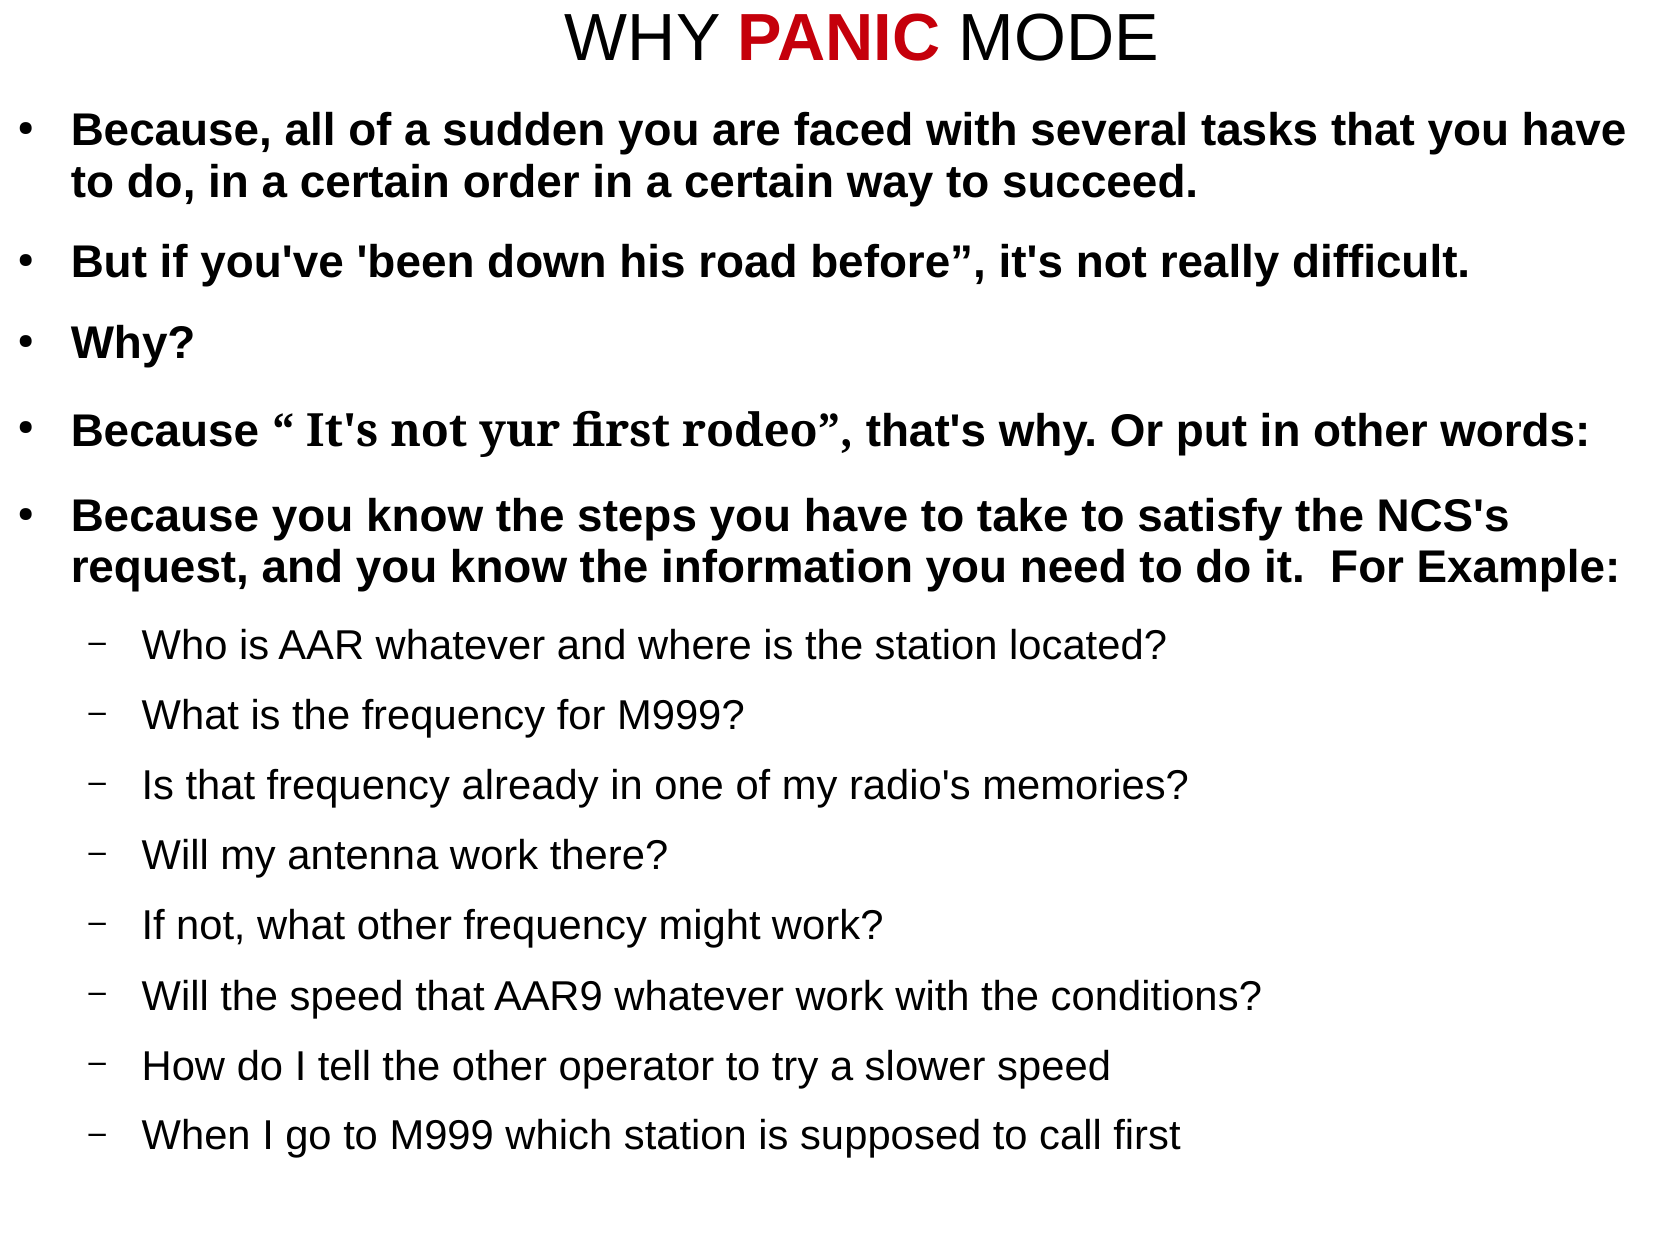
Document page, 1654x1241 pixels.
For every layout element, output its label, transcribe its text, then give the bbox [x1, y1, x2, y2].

list WHY PANIC MODE Because, all of a sudden you are faced with several tasks that you have to do, in a certain order in a certain way to succeed. But if you've 'been down his road before”, it's not really difficult. Why? Because “ It's not yur first rodeo”, that's why. Or put in other words: Because you know the steps you have to take to satisfy the NCS's request, and you know the information you need to do it. For Example: Who is AAR whatever and where is the station located? What is the frequency for M999? Is that frequency already in one of my radio's memories? Will my antenna work there? If not, what other frequency might work? Will the speed that AAR9 whatever work with the conditions? How do I tell the other operator to try a slower speed When I go to M999 which station is supposed to call first [0, 0, 1654, 1241]
